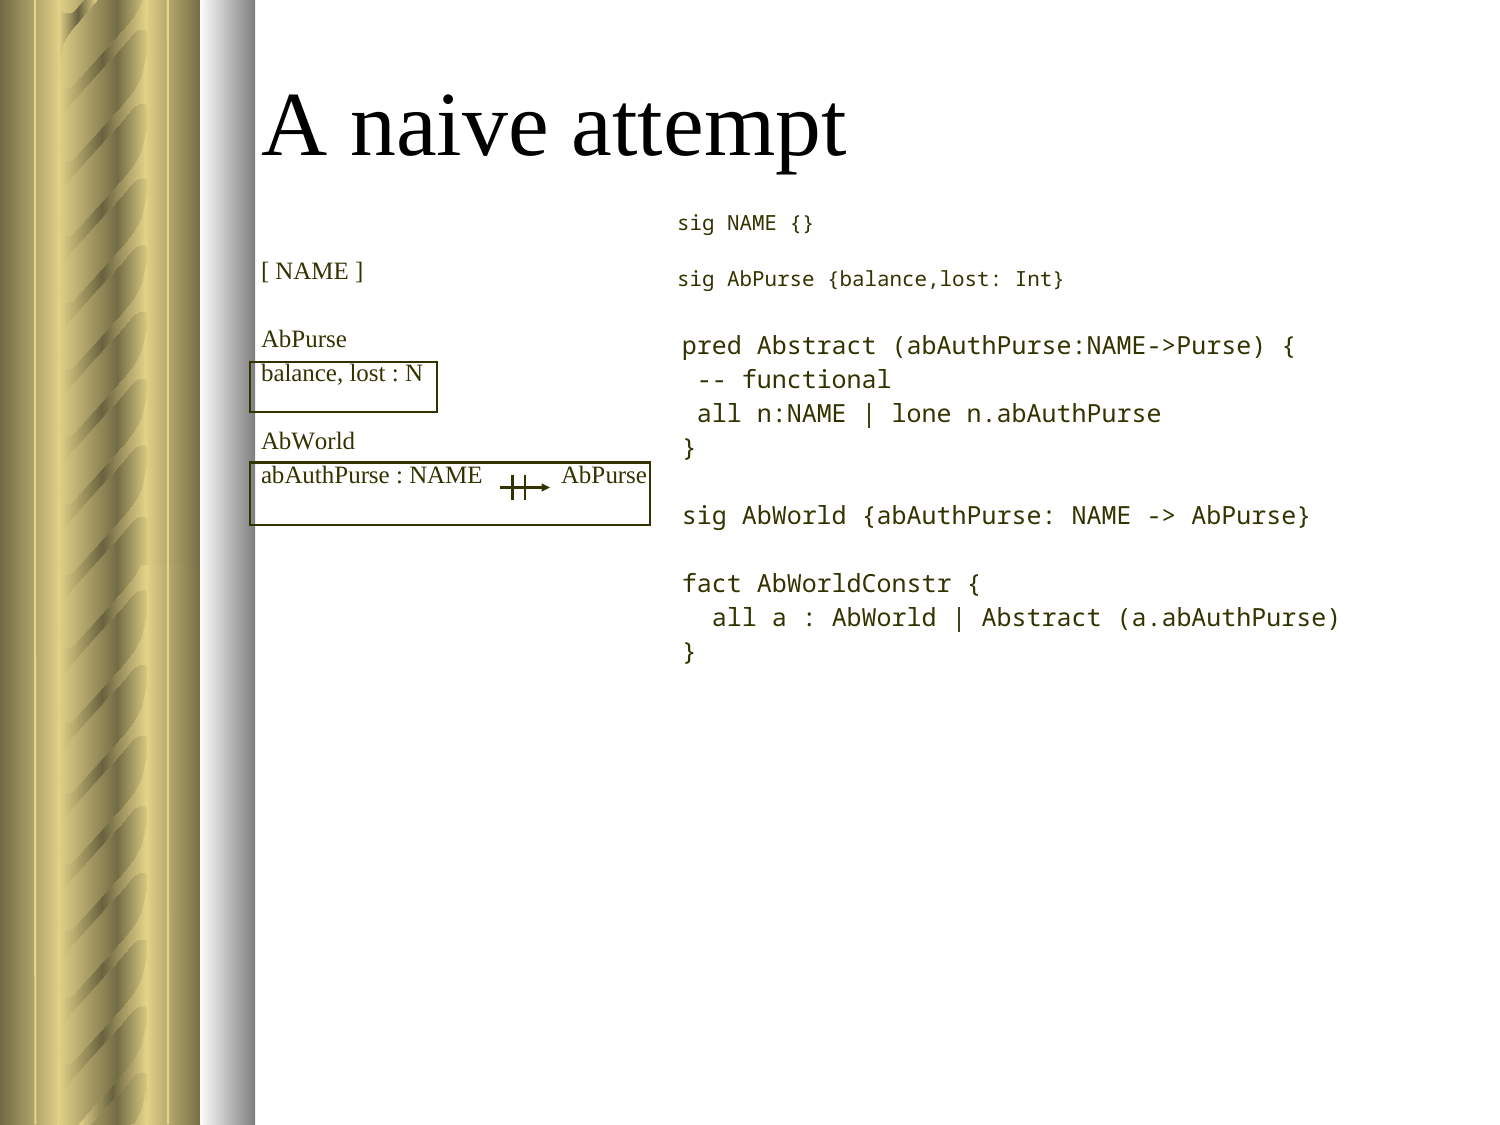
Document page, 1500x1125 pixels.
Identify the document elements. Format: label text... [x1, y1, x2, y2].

text_box pred Abstract (abAuthPurse:NAME->Purse) { -- functional all n:NAME | lone n.abAuthPurse } sig AbWorld {abAuthPurse: NAME -> AbPurse} fact AbWorldConstr { all a : AbWorld | Abstract (a.abAuthPurse) } [667, 319, 1408, 710]
list [ NAME ] AbPurse balance, lost : N AbWorld abAuthPurse : NAME AbPurse [246, 249, 675, 1024]
title A naive attempt [246, 37, 1476, 225]
text_box sig NAME {} sig AbPurse {balance,lost: Int} [662, 199, 1476, 477]
